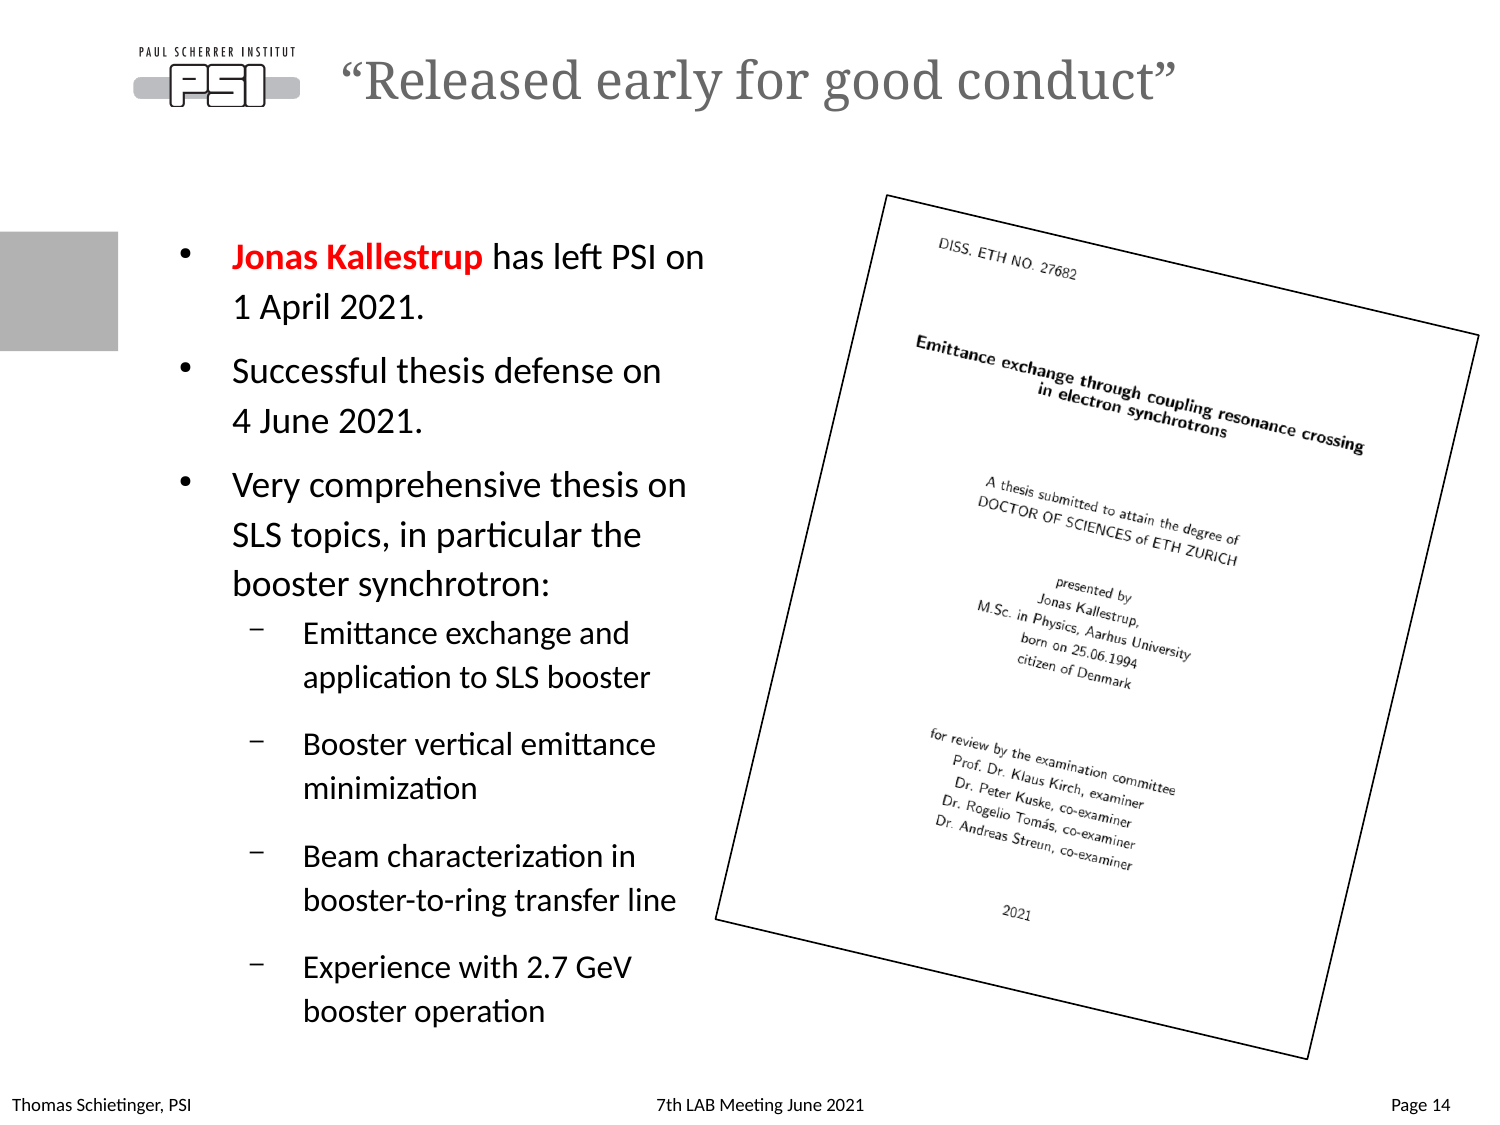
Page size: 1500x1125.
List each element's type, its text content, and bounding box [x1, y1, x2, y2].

picture [716, 196, 1478, 1059]
list Jonas Kallestrup has left PSI on 1 April 2021. Successful thesis defense on 4 June 2021. Very comprehensive thesis on SLS topics, in particular the booster synchrotron: Emittance exchange and application to SLS booster Booster vertical emittance minimization Beam characterization in booster-to-ring transfer line Experience with 2.7 GeV booster operation [161, 227, 725, 1068]
title “Released early for good conduct” [340, 47, 1442, 132]
